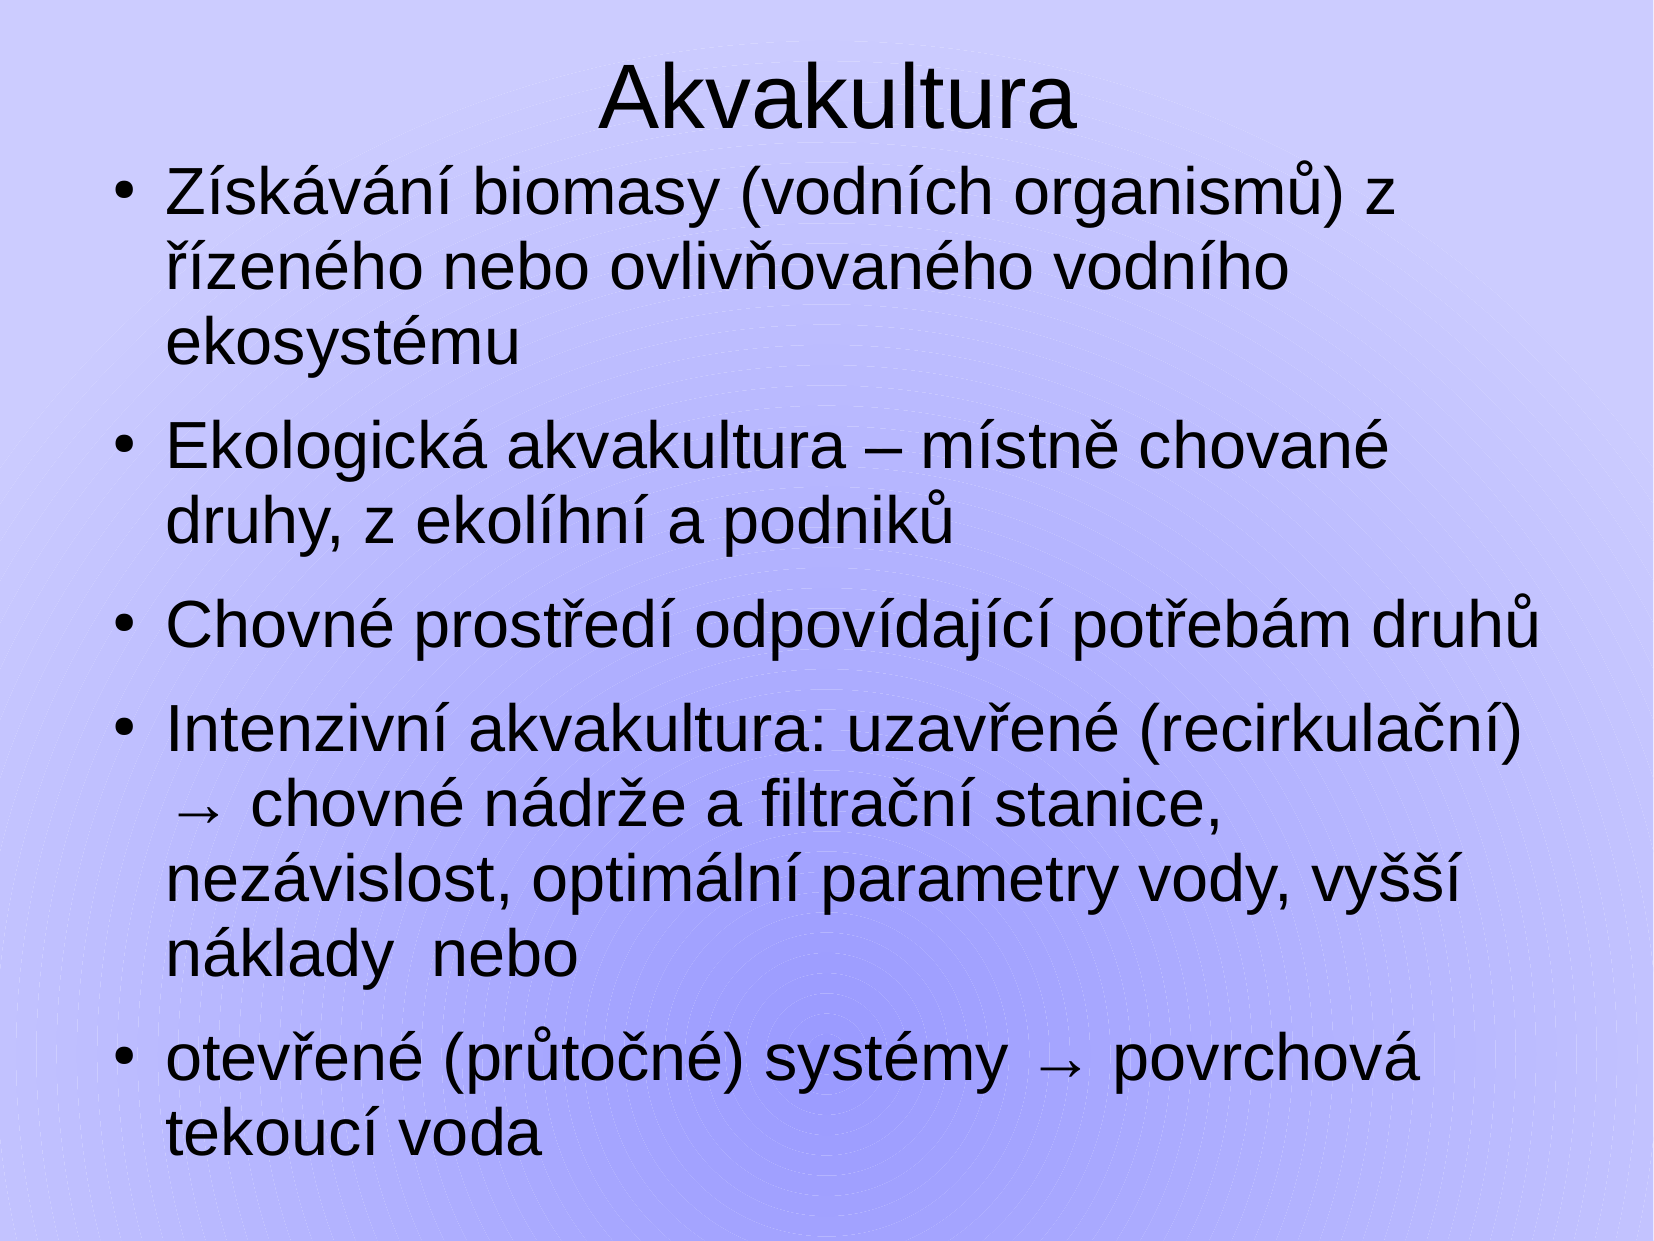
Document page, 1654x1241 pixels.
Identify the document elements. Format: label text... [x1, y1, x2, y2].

list Získávání biomasy (vodních organismů) z řízeného nebo ovlivňovaného vodního ekosystému Ekologická akvakultura – místně chované druhy, z ekolíhní a podniků Chovné prostředí odpovídající potřebám druhů Intenzivní akvakultura: uzavřené (recirkulační) → chovné nádrže a filtrační stanice, nezávislost, optimální parametry vody, vyšší náklady nebo otevřené (průtočné) systémy → povrchová tekoucí voda [94, 154, 1583, 1170]
title Akvakultura [94, 0, 1583, 154]
